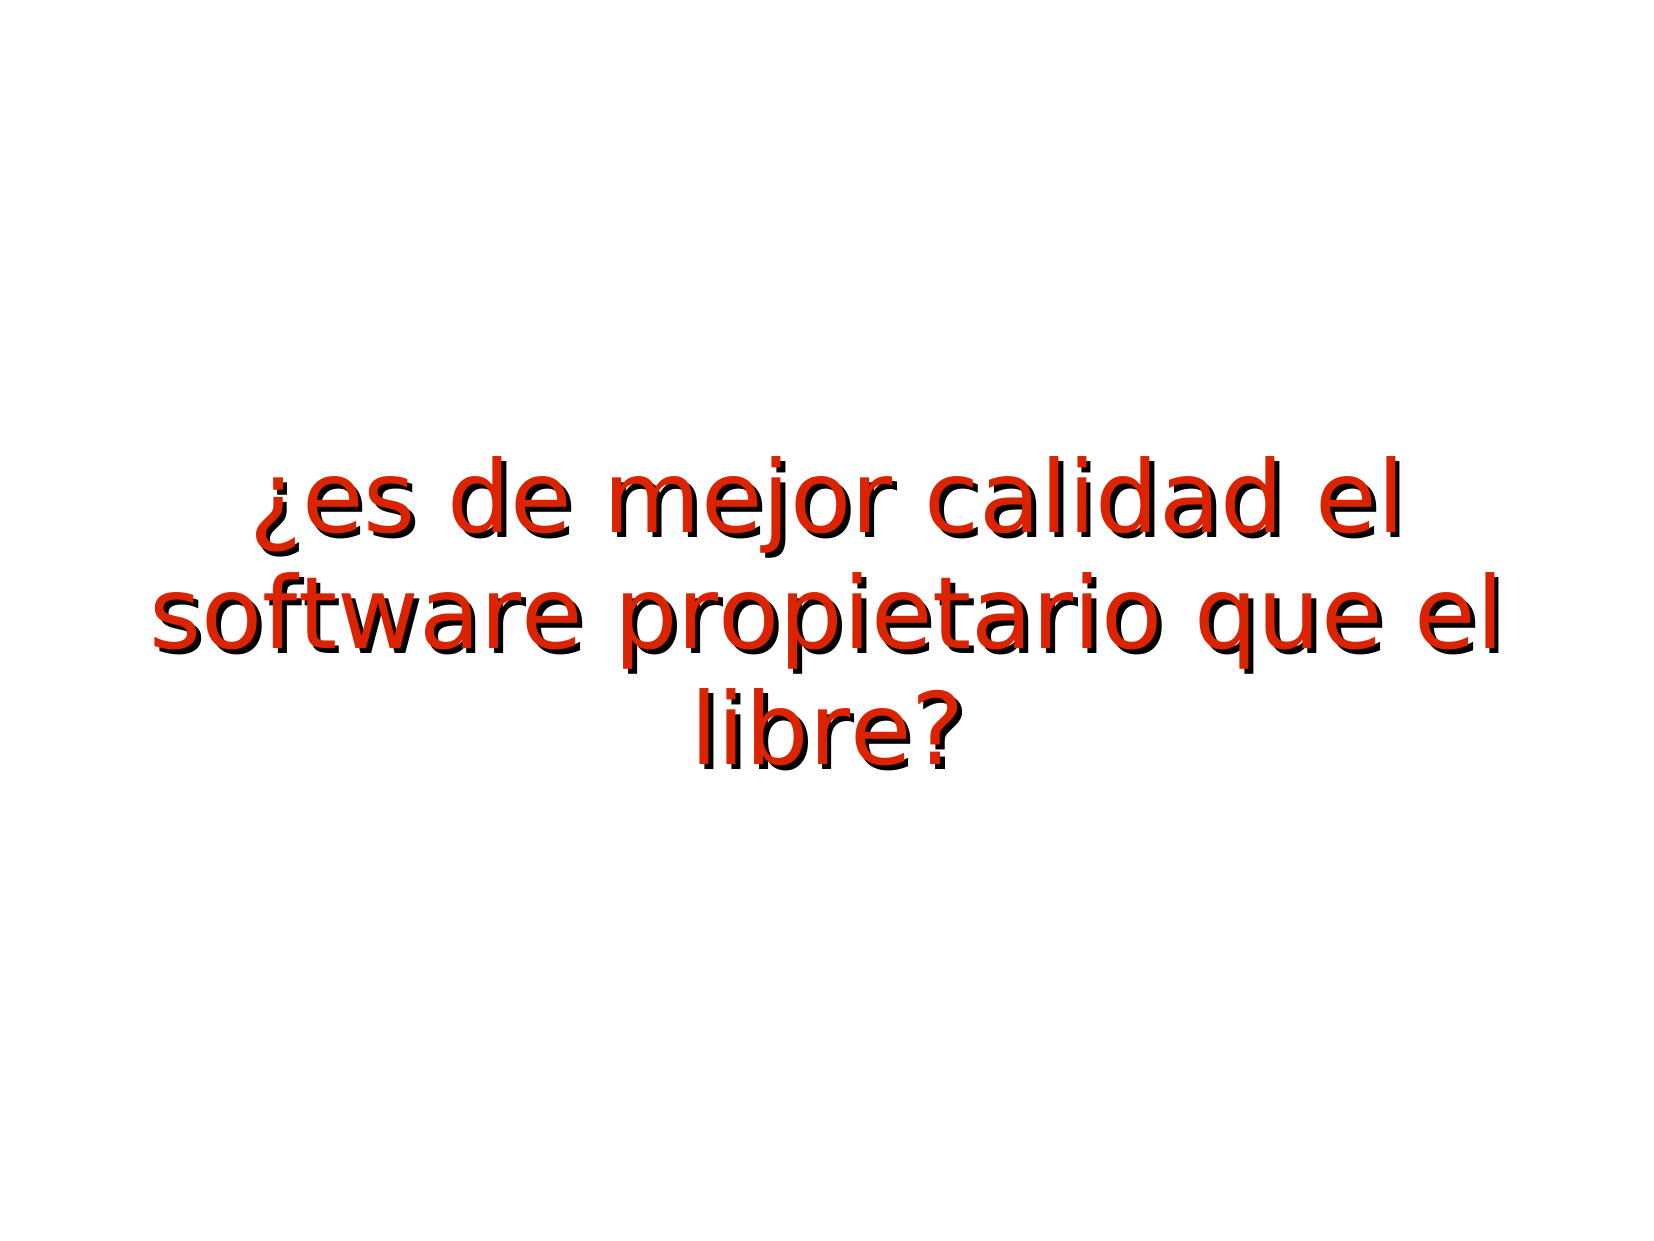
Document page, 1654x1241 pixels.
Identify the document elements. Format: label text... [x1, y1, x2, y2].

title ¿es de mejor calidad el software propietario que el libre? [121, 322, 1534, 906]
